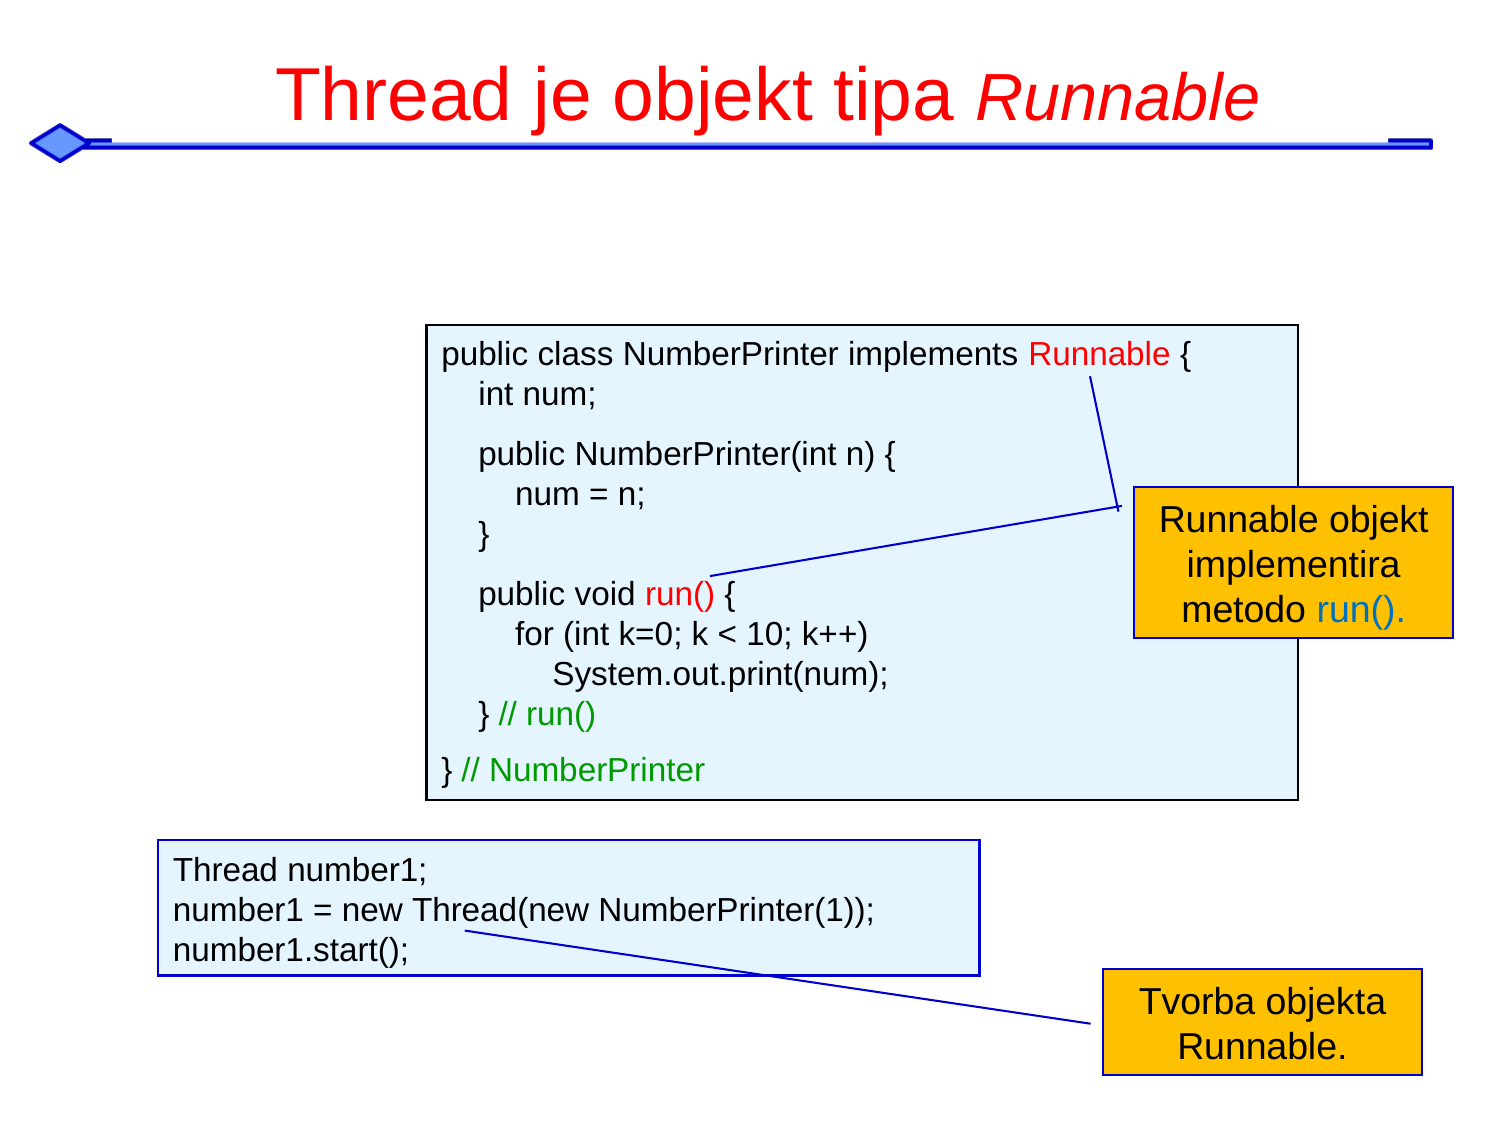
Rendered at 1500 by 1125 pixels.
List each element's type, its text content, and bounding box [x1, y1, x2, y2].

text_box Thread number1; number1 = new Thread(new NumberPrinter(1)); number1.start(); [158, 840, 980, 976]
picture [28, 122, 1434, 164]
text_box Tvorba objekta Runnable. [1103, 969, 1422, 1075]
text_box public class NumberPrinter implements Runnable { int num; public NumberPrinter(int n) { num = n; } public void run() { for (int k=0; k < 10; k++) System.out.print(num); } // run() } // NumberPrinter [426, 324, 1298, 800]
text_box Runnable objekt implementira metodo run(). [1134, 487, 1453, 638]
title Thread je objekt tipa Runnable [111, 37, 1389, 143]
